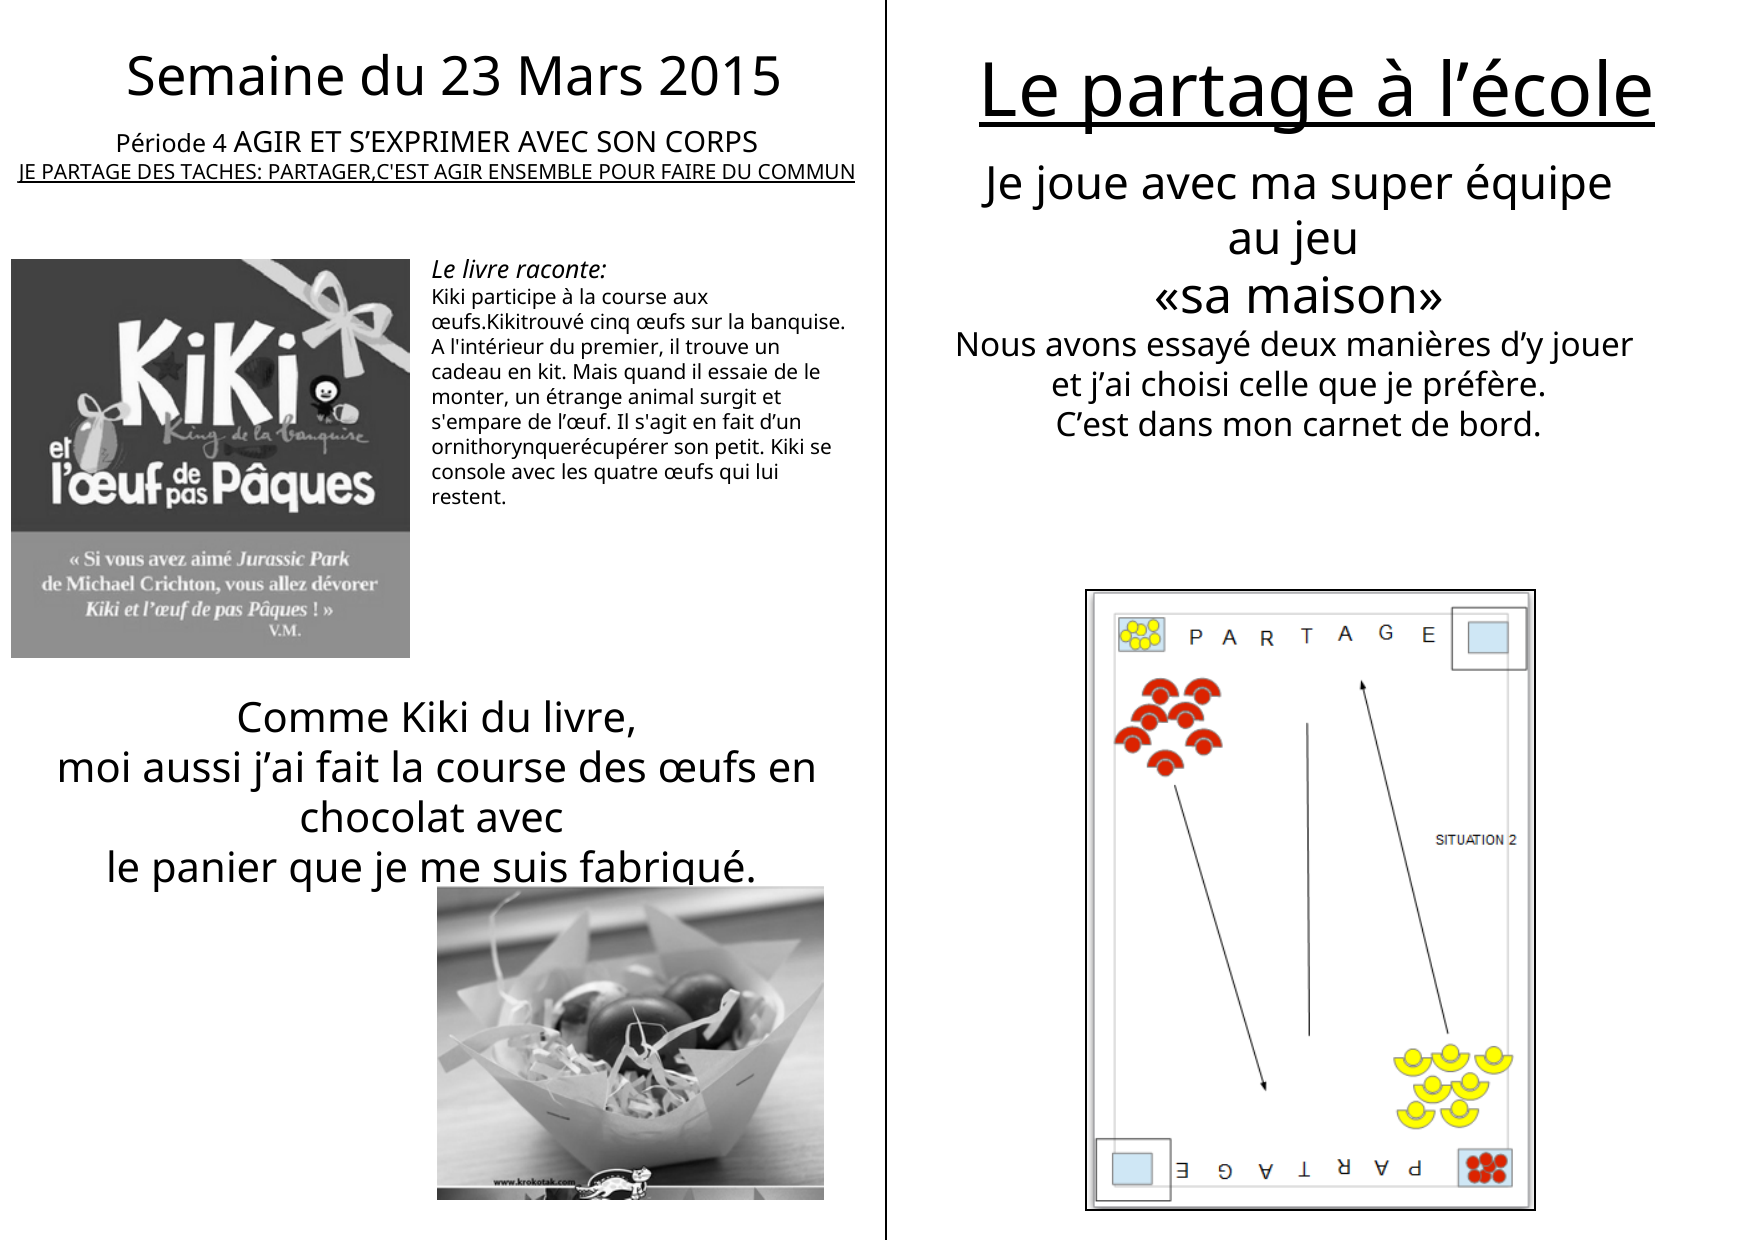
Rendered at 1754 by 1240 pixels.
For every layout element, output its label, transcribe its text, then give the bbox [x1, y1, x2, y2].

text_box Le partage à l’école [897, 35, 1737, 1170]
picture [1086, 590, 1534, 1209]
text_box Le livre raconte: Kiki participe à la course aux œufs.Kikitrouvé cinq œufs sur la banquise. A l'intérieur du premier, il trouve un cadeau en kit. Mais quand il essaie de le monter, un étrange animal surgit et s'empare de l’œuf. Il s'agit en fait d’un ornithorynquerécupérer son petit. Kiki se console avec les quatre œufs qui lui restent. [425, 247, 863, 662]
picture [437, 885, 824, 1200]
text_box Je joue avec ma super équipe au jeu «sa maison» Nous avons essayé deux manières d’y jouer et j’ai choisi celle que je préfère. C’est dans mon carnet de bord. [897, 147, 1701, 1169]
text_box Semaine du 23 Mars 2015 [47, 35, 863, 117]
picture [11, 259, 410, 658]
text_box Période 4 AGIR ET S’EXPRIMER AVEC SON CORPS JE PARTAGE DES TACHES: PARTAGER,C'EST AGIR ENSEMBLE POUR FAIRE DU COMMUN [11, 117, 863, 248]
text_box Comme Kiki du livre, moi aussi j’ai fait la course des œufs en chocolat avec le panier que je me suis fabriqué. [23, 684, 851, 1240]
